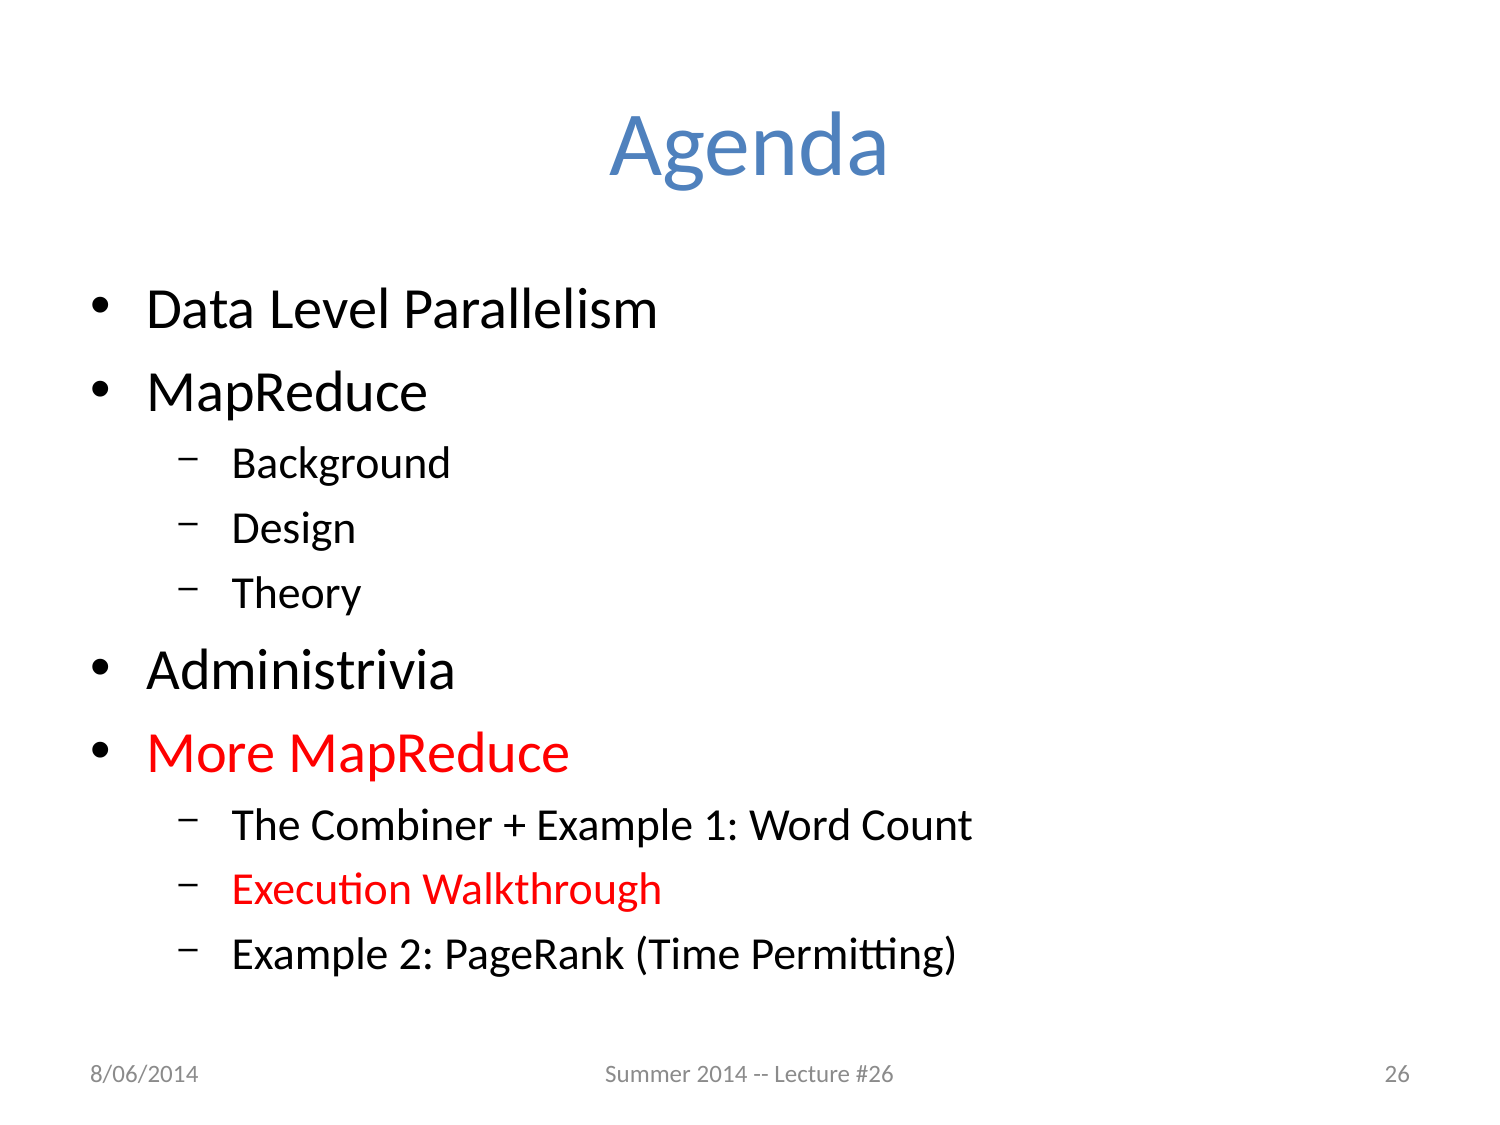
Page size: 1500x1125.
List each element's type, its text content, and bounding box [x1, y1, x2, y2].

slide_number 8/06/2014 [75, 1042, 425, 1103]
footer Summer 2014 -- Lecture #26 [512, 1042, 988, 1103]
list Data Level Parallelism MapReduce Background Design Theory Administrivia More MapReduce The Combiner + Example 1: Word Count Execution Walkthrough Example 2: PageRank (Time Permitting) [75, 262, 1425, 1073]
title Agenda [75, 45, 1425, 233]
slide_number <number> [1074, 1042, 1425, 1103]
